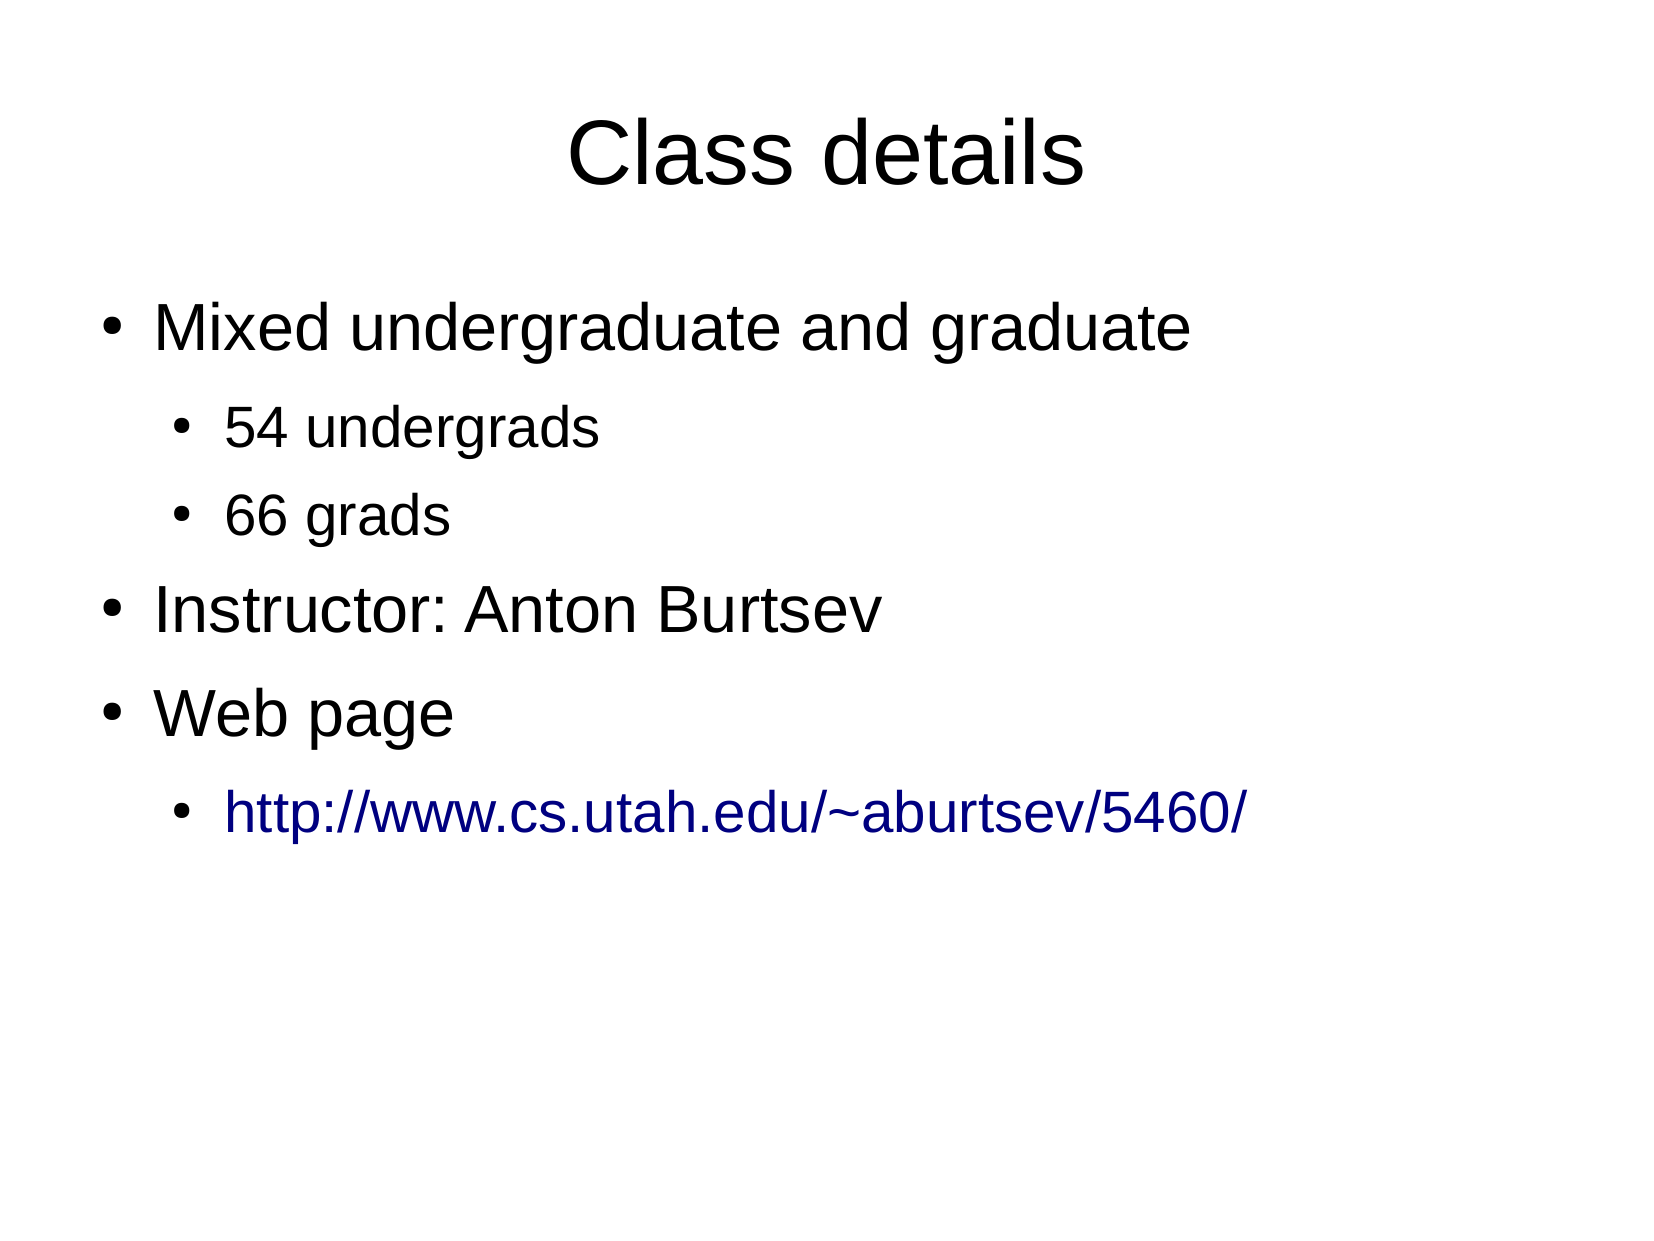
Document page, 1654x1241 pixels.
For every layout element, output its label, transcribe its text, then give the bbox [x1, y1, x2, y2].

list Mixed undergraduate and graduate 54 undergrads 66 grads Instructor: Anton Burtsev Web page http://www.cs.utah.edu/~aburtsev/5460/ [82, 290, 1571, 1010]
title Class details [82, 49, 1571, 257]
